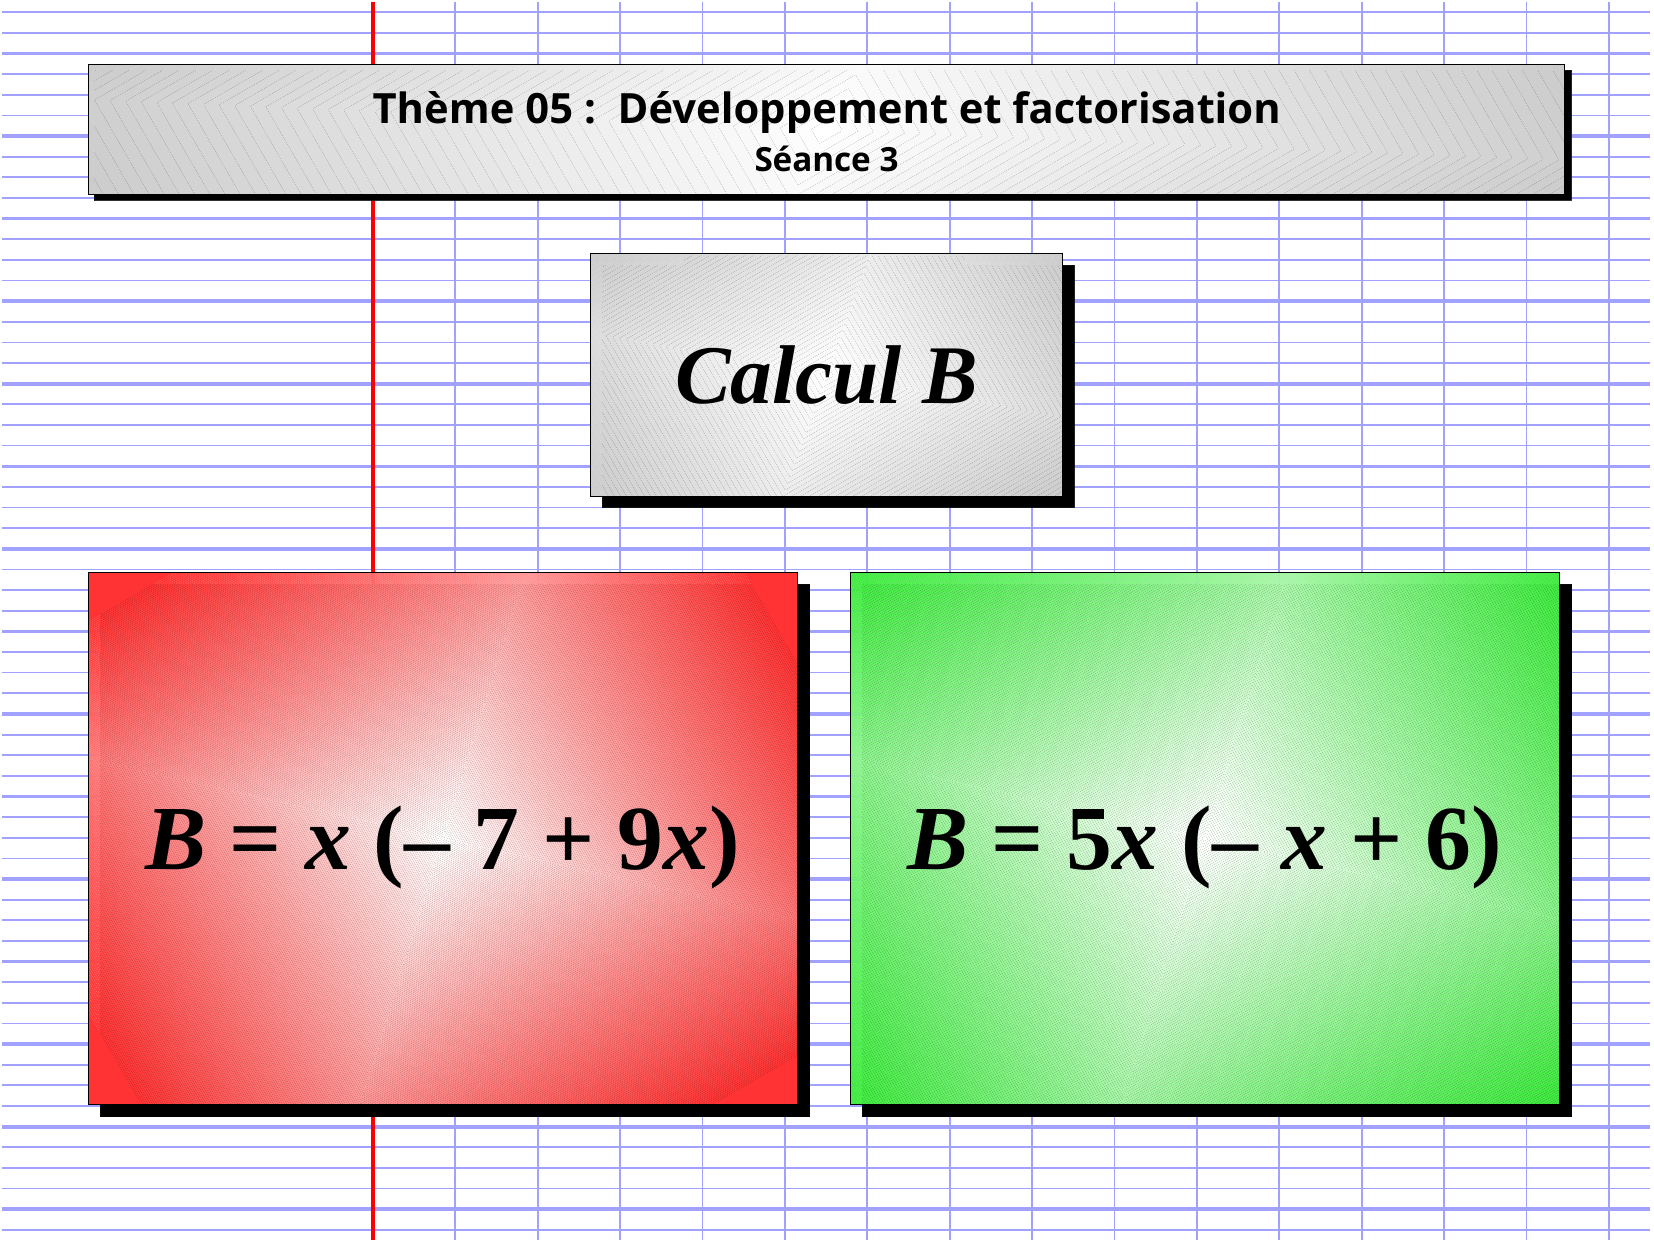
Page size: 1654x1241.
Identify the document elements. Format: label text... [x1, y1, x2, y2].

text_box B = x (– 7 + 9x) [88, 572, 798, 1105]
text_box B = 5x (– x + 6) [850, 572, 1560, 1105]
text_box Calcul B [590, 253, 1063, 497]
picture [0, 0, 1654, 1241]
text_box Thème 05 : Développement et factorisation Séance 3 [88, 64, 1565, 195]
